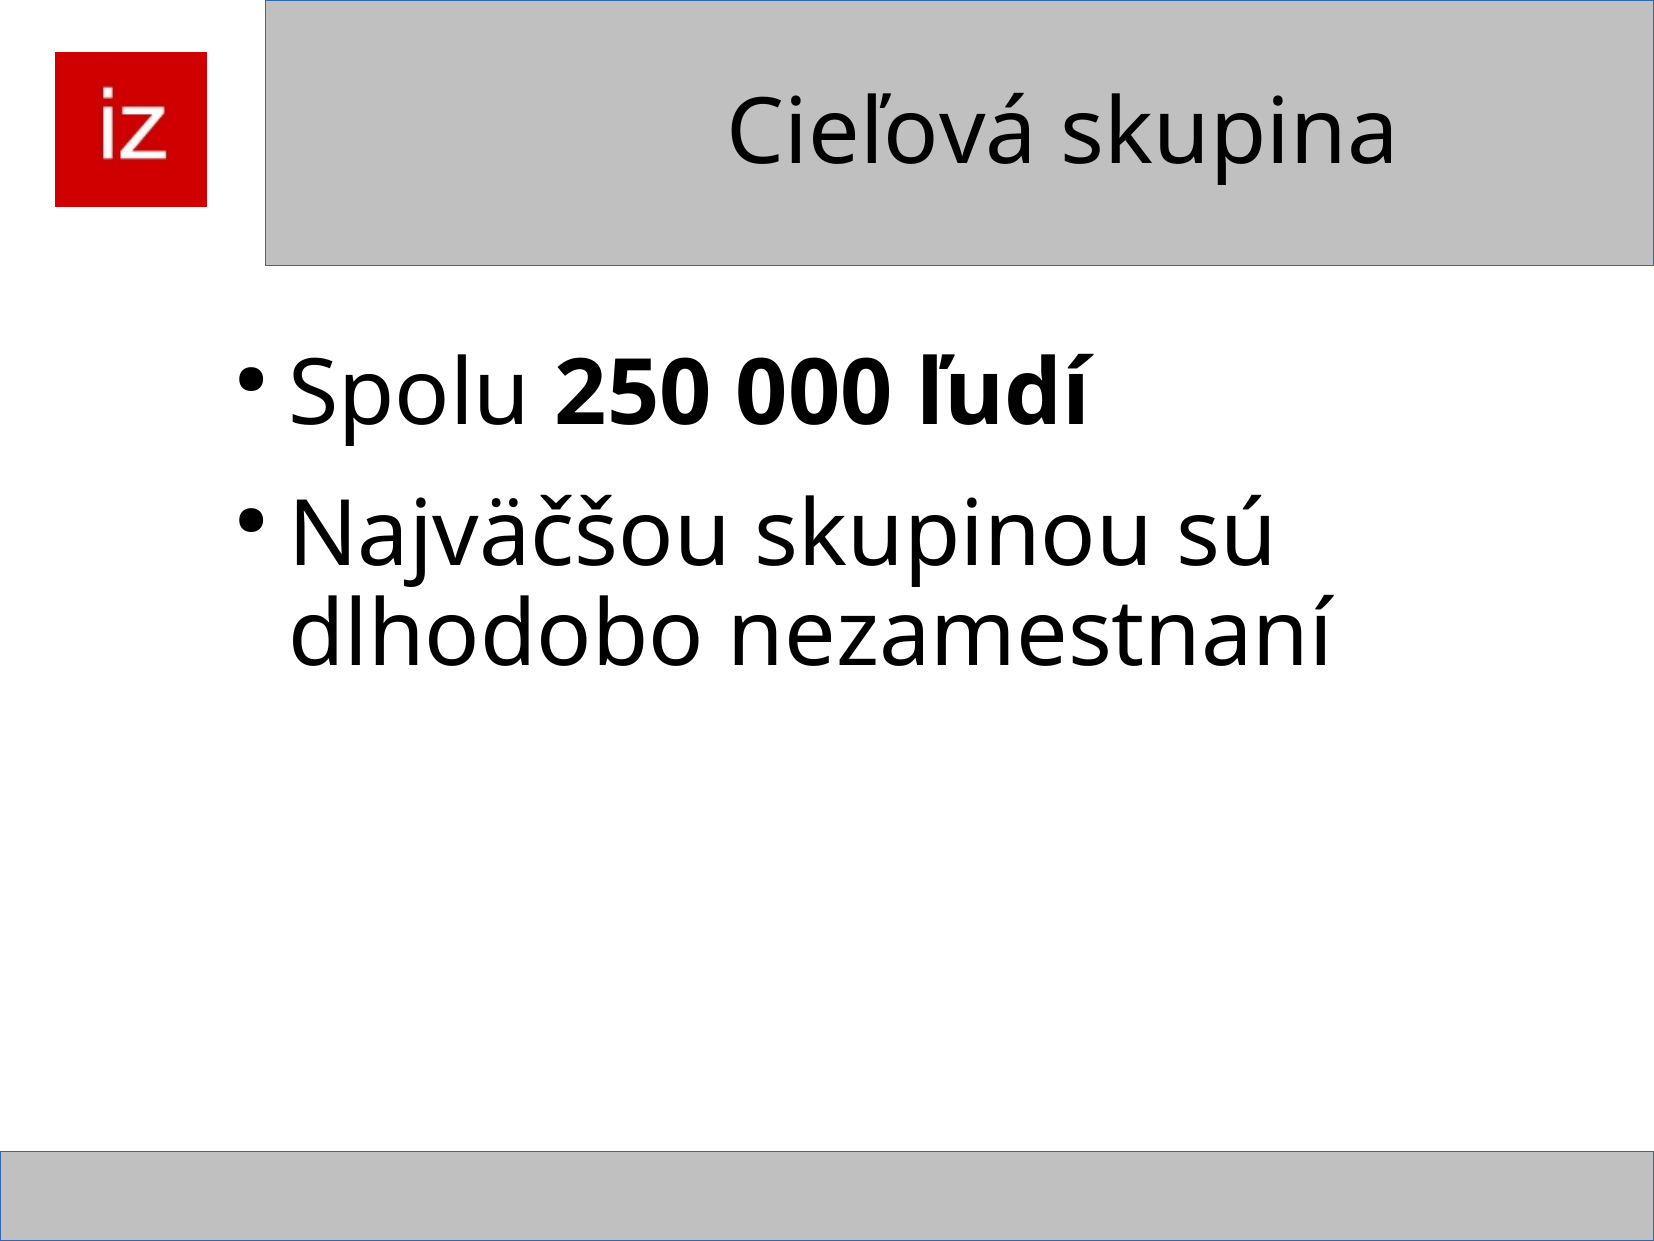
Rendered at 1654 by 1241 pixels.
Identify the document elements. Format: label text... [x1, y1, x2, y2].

list Spolu 250 000 ľudí Najväčšou skupinou sú dlhodobo nezamestnaní [121, 344, 1533, 1126]
title Cieľová skupina [561, 29, 1565, 237]
picture [55, 52, 207, 207]
